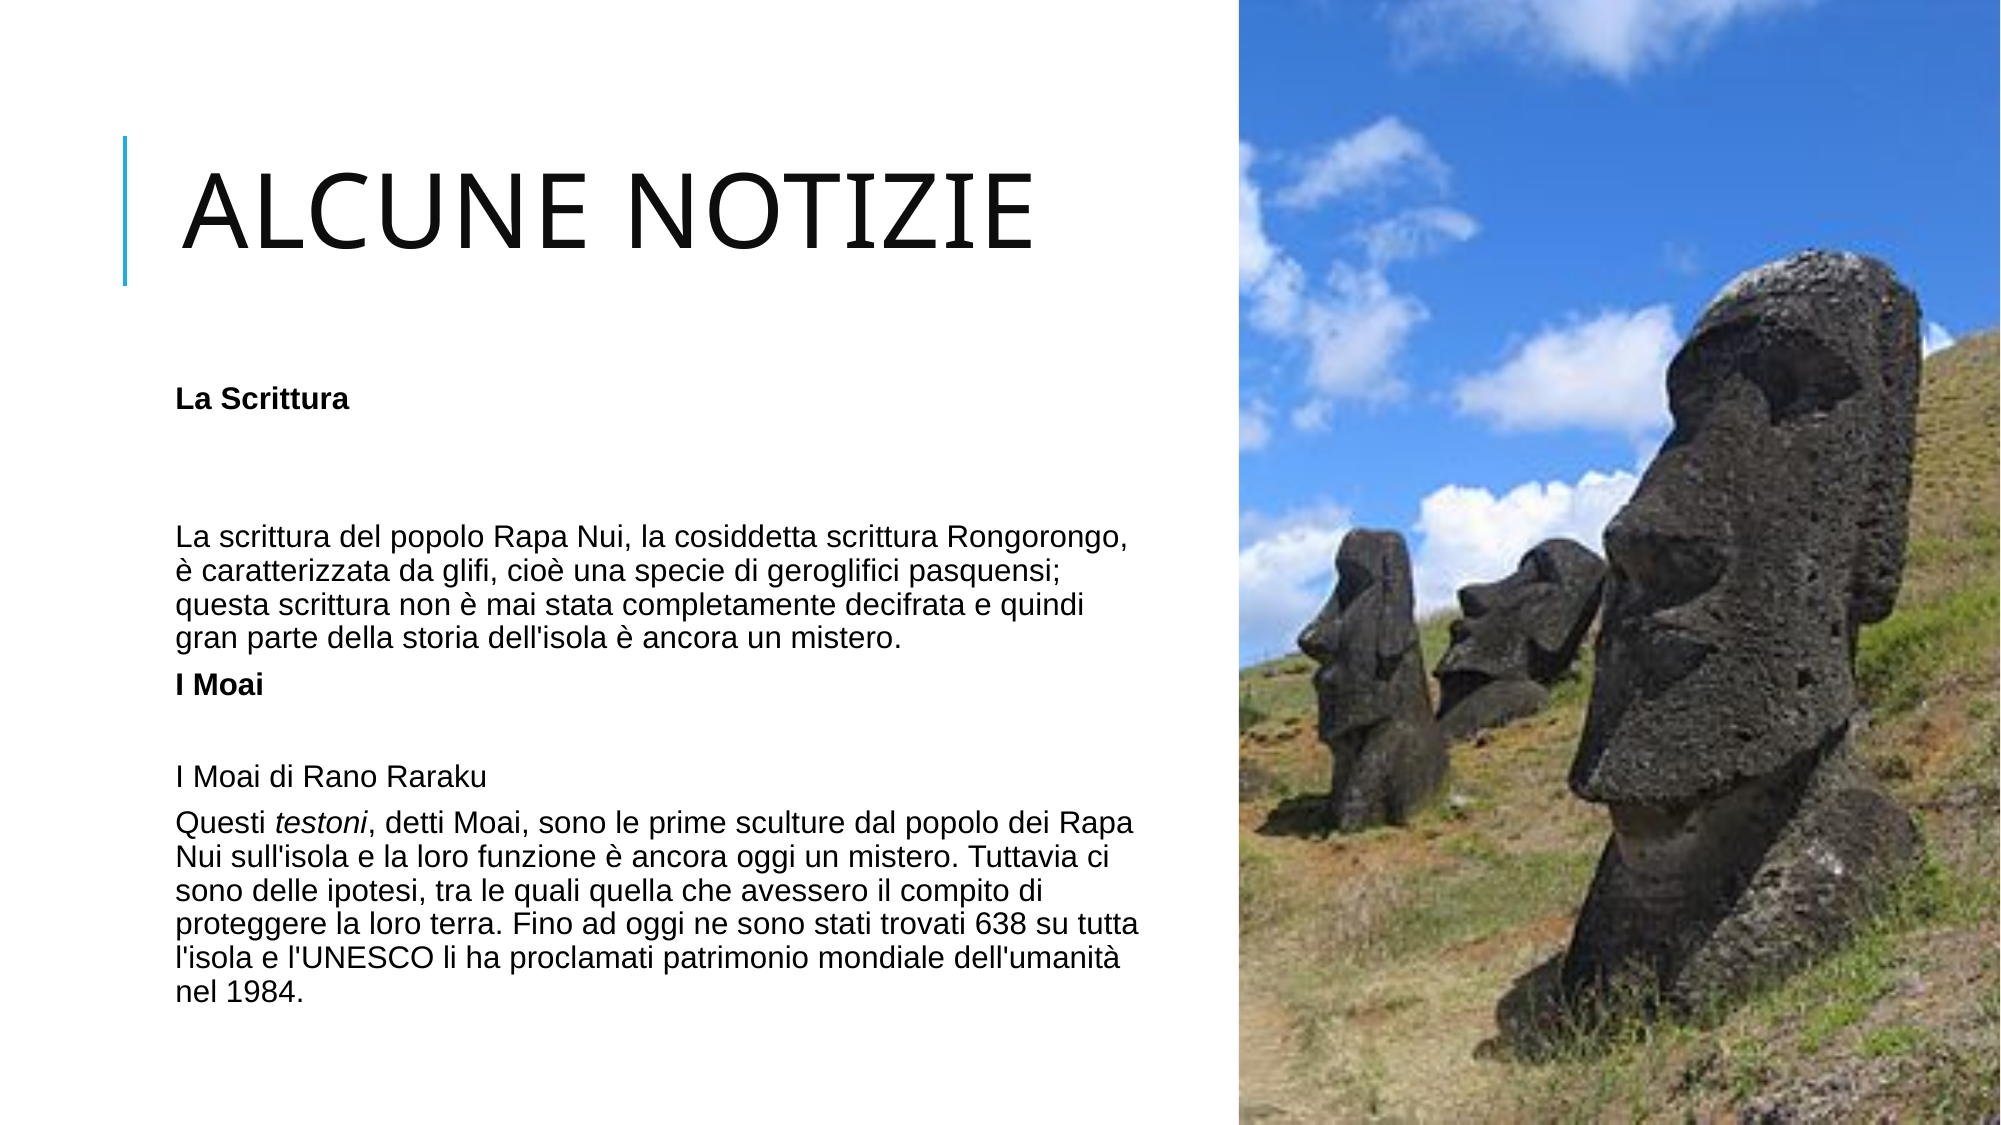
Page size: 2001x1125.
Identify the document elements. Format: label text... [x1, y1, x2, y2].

picture [1238, 0, 2000, 1125]
title Alcune notizie [168, 96, 1164, 343]
picture [960, 179, 1040, 260]
list La Scrittura La scrittura del popolo Rapa Nui, la cosiddetta scrittura Rongorongo, è caratterizzata da glifi, cioè una specie di geroglifici pasquensi; questa scrittura non è mai stata completamente decifrata e quindi gran parte della storia dell'isola è ancora un mistero. I Moai I Moai di Rano Raraku Questi testoni, detti Moai, sono le prime sculture dal popolo dei Rapa Nui sull'isola e la loro funzione è ancora oggi un mistero. Tuttavia ci sono delle ipotesi, tra le quali quella che avessero il compito di proteggere la loro terra. Fino ad oggi ne sono stati trovati 638 su tutta l'isola e l'UNESCO li ha proclamati patrimonio mondiale dell'umanità nel 1984. [168, 375, 1164, 1036]
